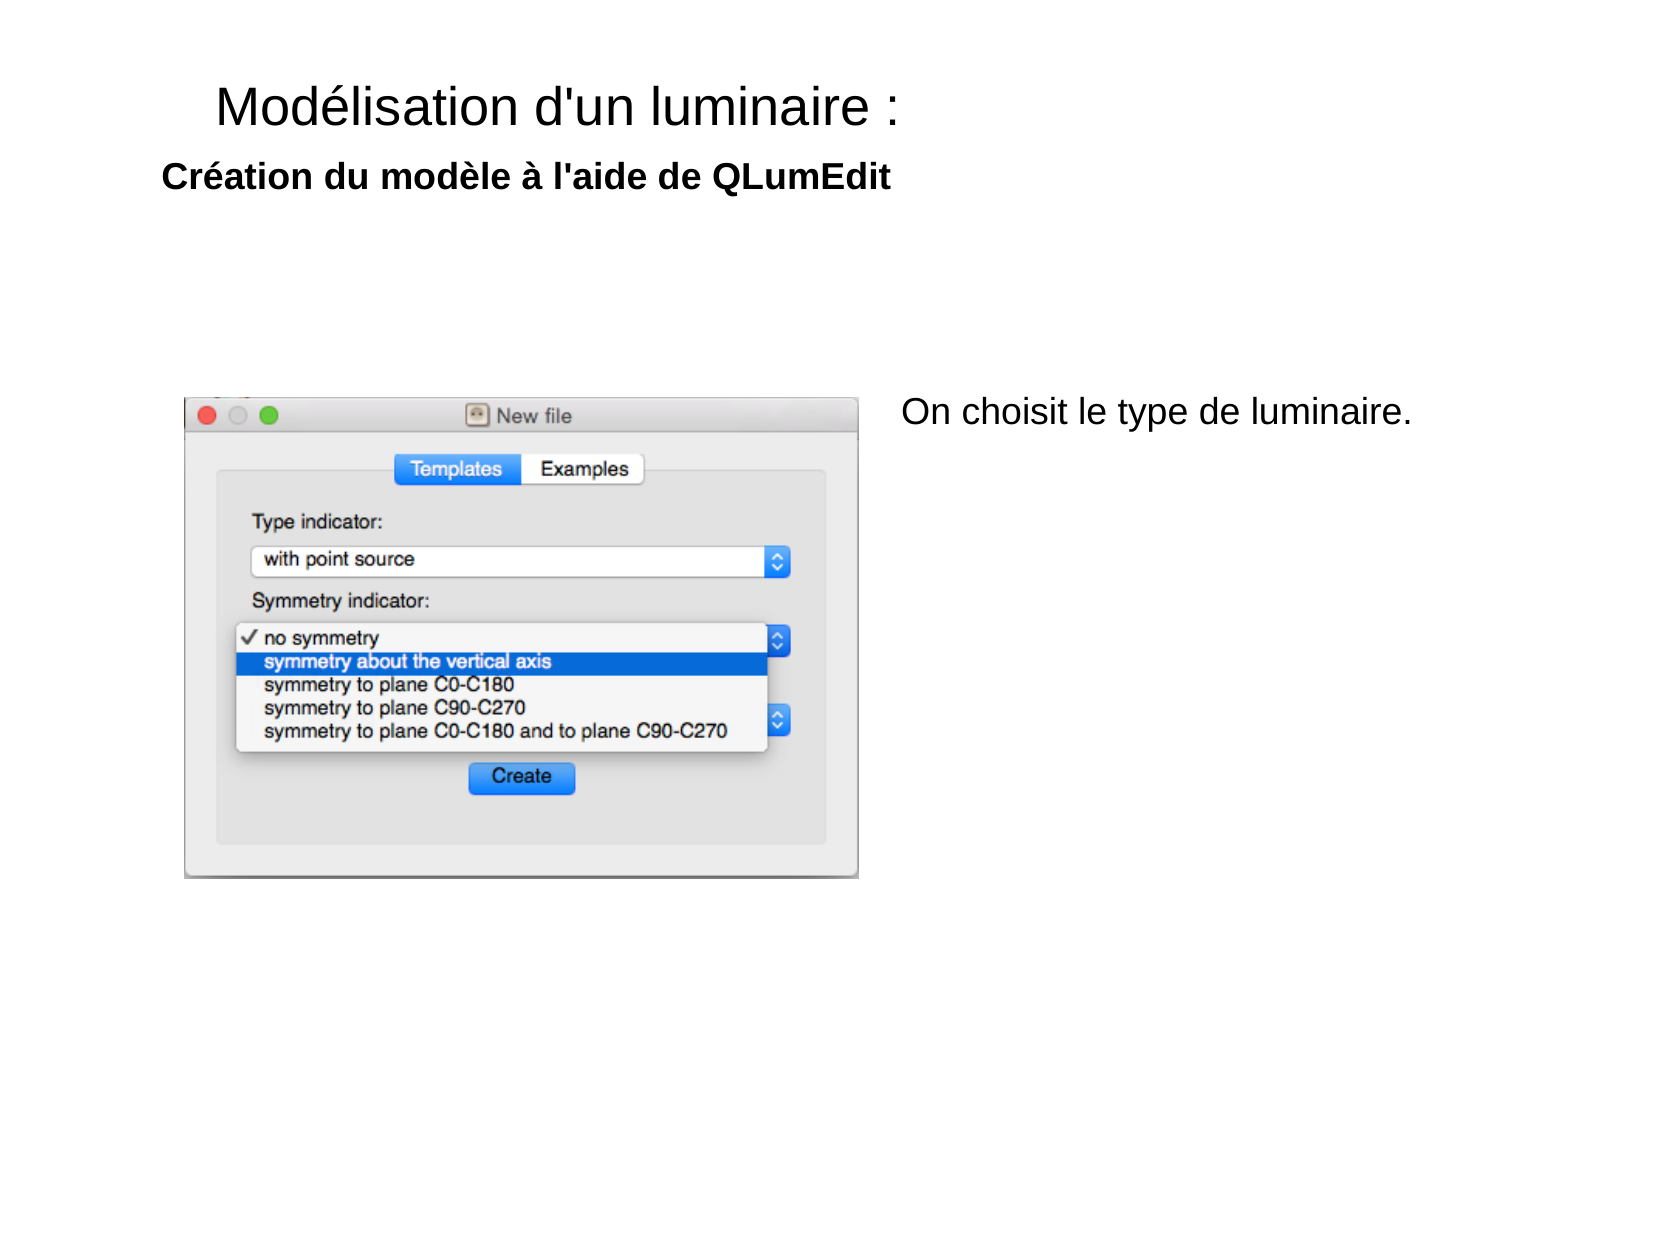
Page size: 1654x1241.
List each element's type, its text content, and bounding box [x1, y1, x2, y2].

text_box Modélisation d'un luminaire : [200, 68, 915, 145]
picture [184, 397, 859, 879]
text_box Création du modèle à l'aide de QLumEdit [146, 148, 1572, 226]
text_box On choisit le type de luminaire. [886, 383, 1602, 483]
